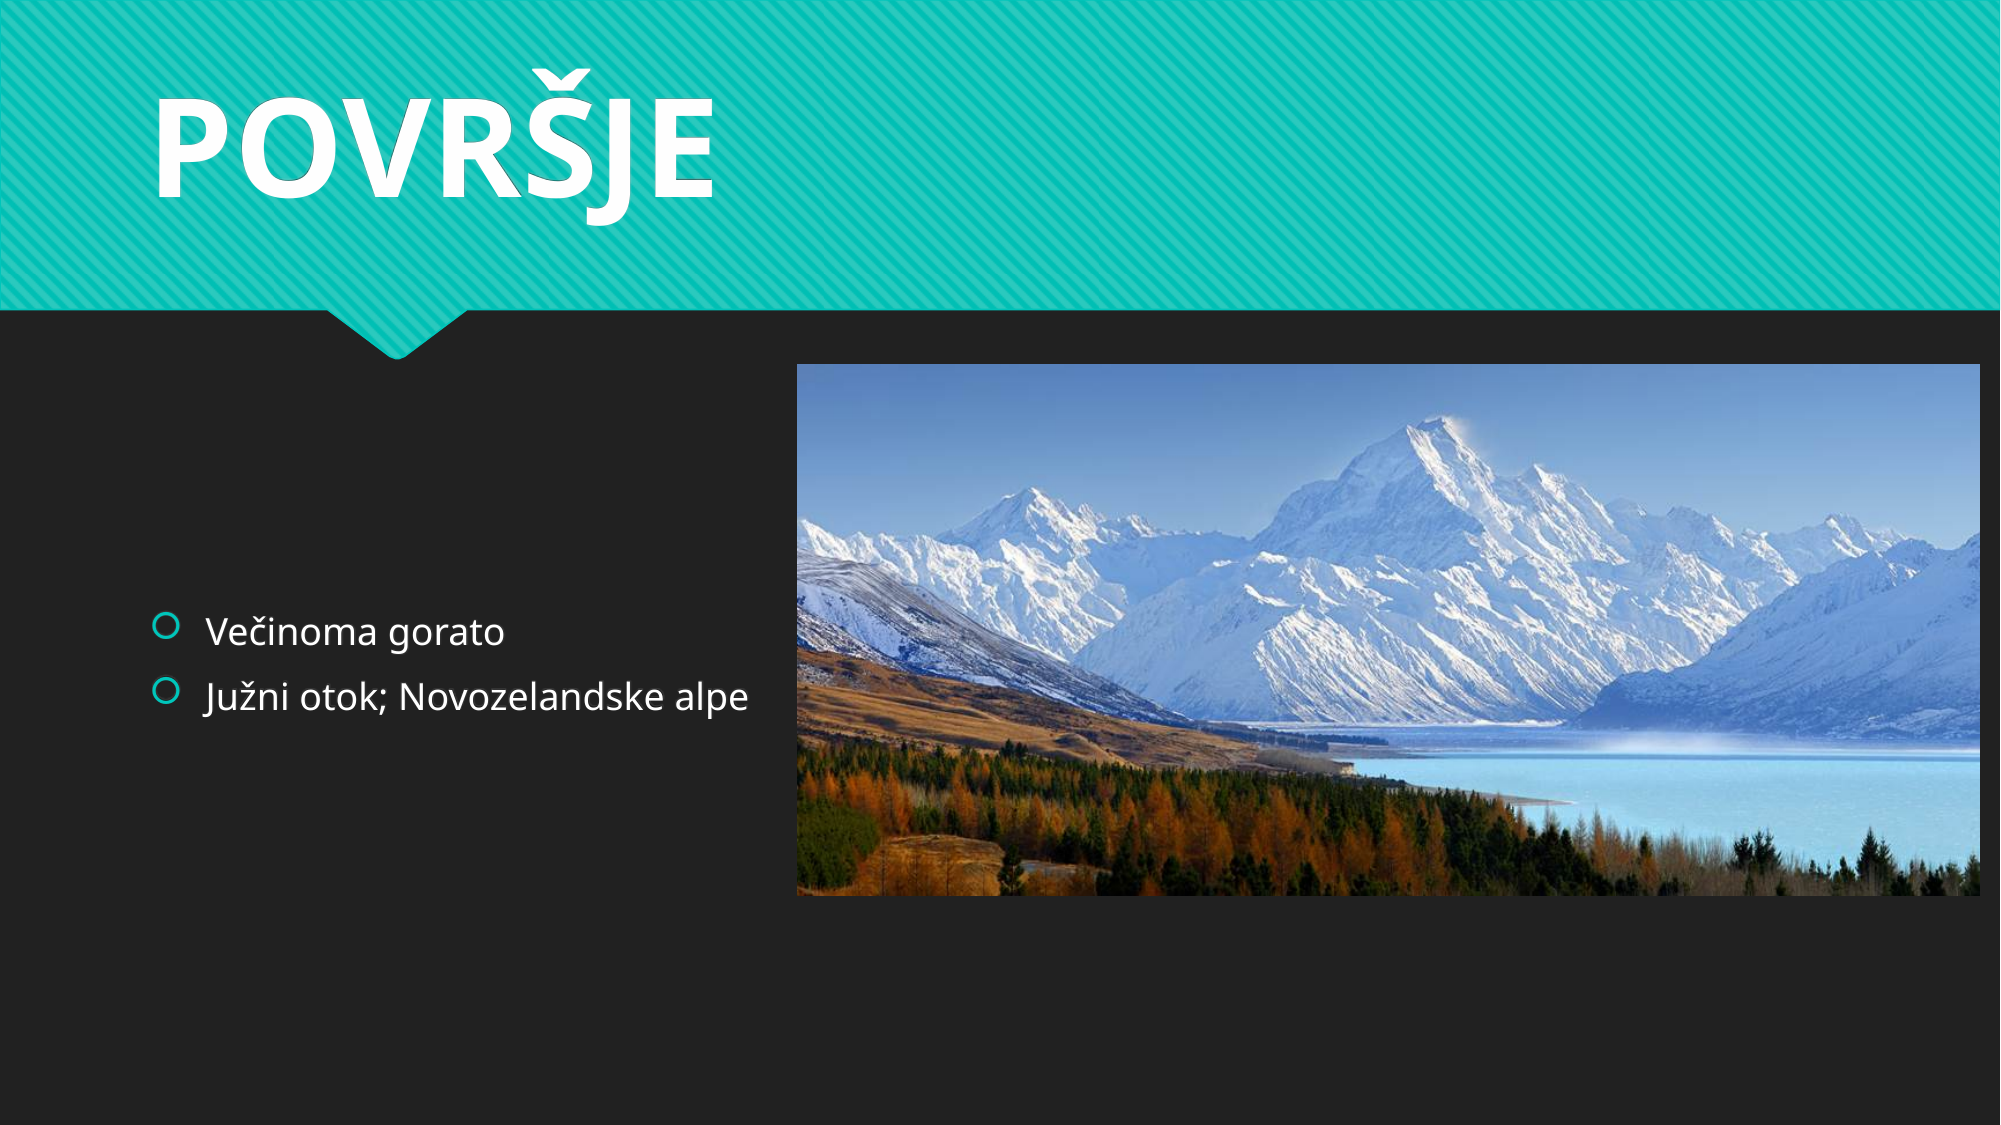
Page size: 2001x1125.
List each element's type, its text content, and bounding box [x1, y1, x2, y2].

picture [1, 1, 1999, 357]
picture [797, 364, 1980, 896]
list Večinoma gorato Južni otok; Novozelandske alpe [134, 364, 1866, 962]
title POVRŠJE [132, 73, 1868, 233]
